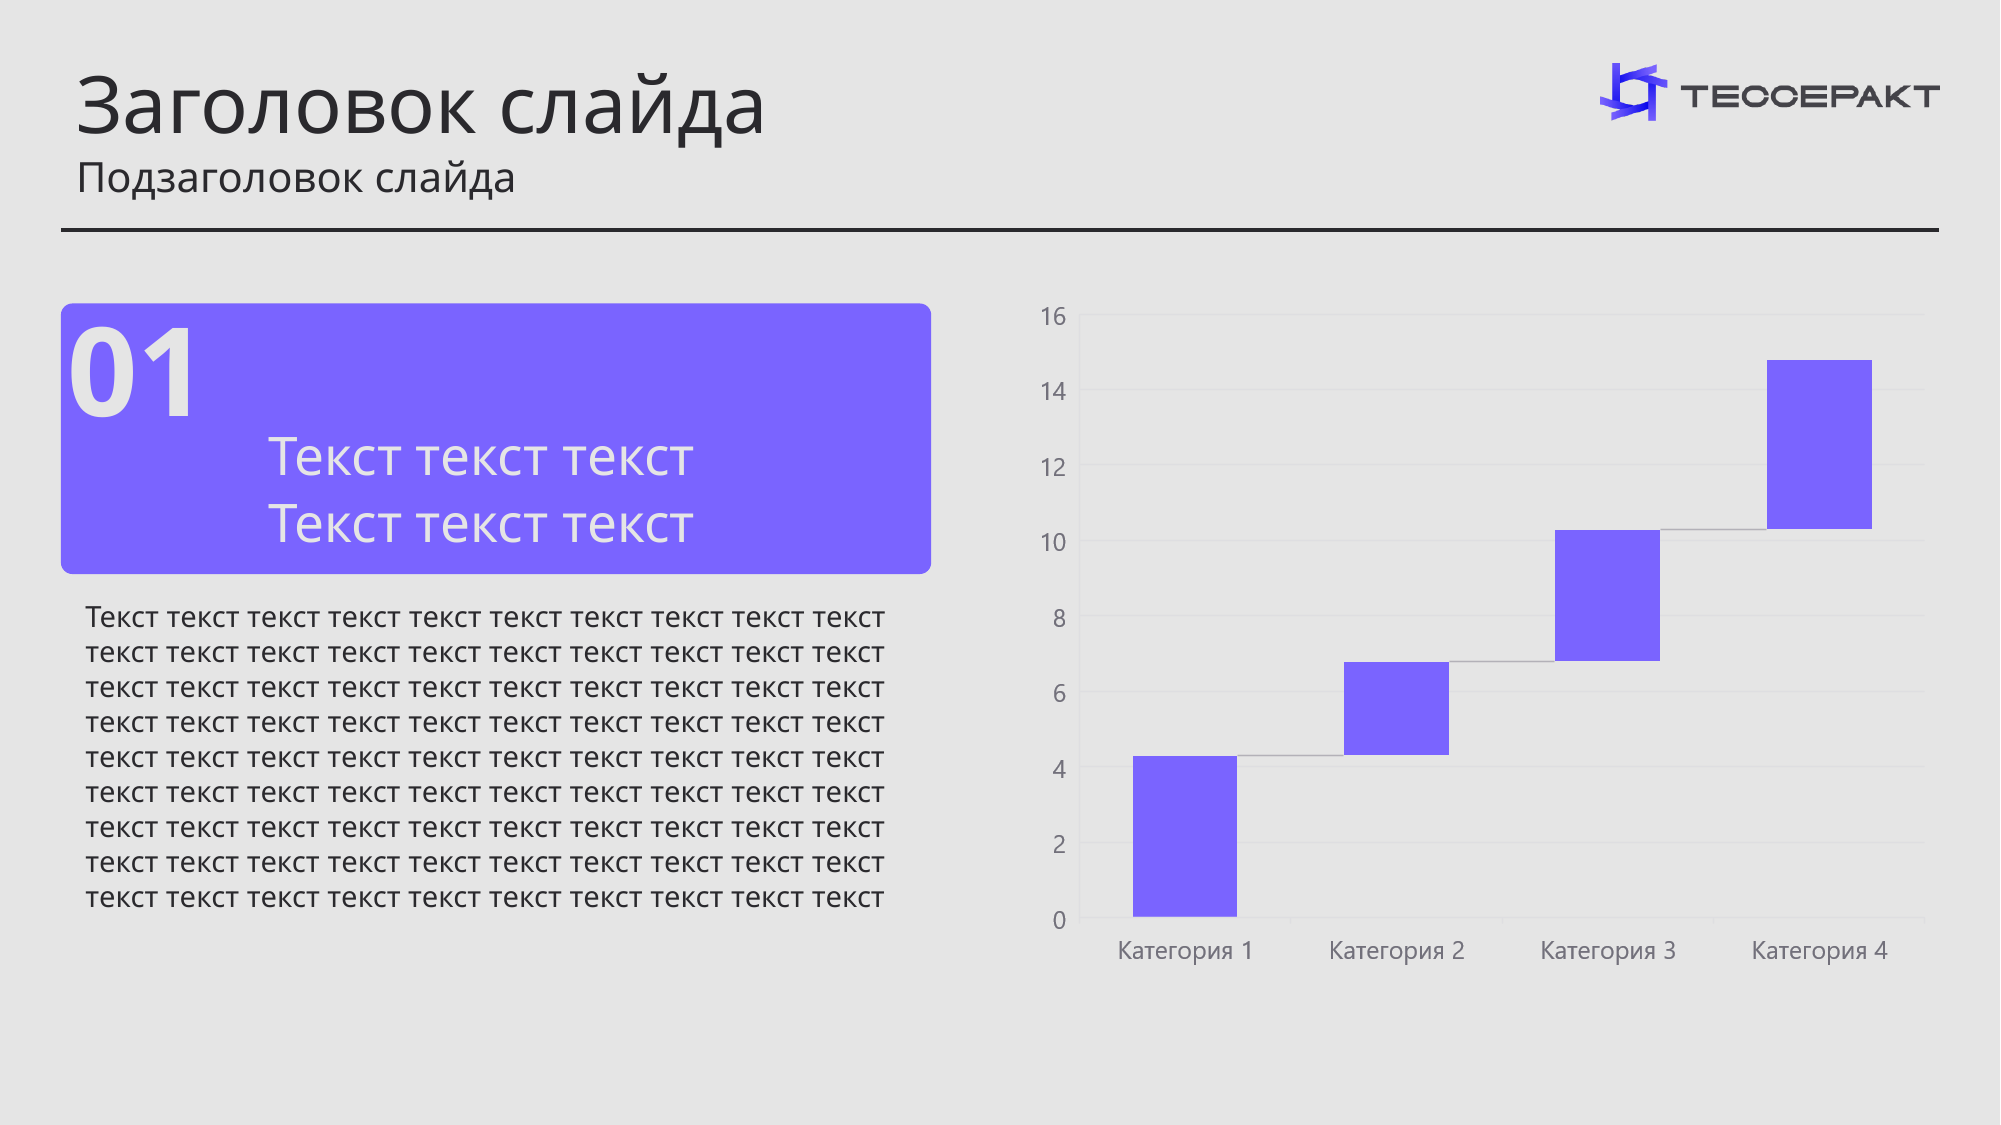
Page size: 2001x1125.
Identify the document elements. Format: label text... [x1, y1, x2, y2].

picture [1014, 286, 1940, 991]
picture [1600, 63, 1940, 121]
list Подзаголовок слайда [60, 152, 768, 237]
text_box [60, 303, 932, 575]
list Текст текст текст текст текст текст текст текст текст текст текст текст текст текст текст текст текст текст текст текст текст текст текст текст текст текст текст текст текст текст текст текст текст текст текст текст текст текст текст текст текст текст текст текст текст текст текст текст текст текст текст текст текст текст текст текст текст текст текст текст текст текст текст текст текст текст текст текст текст текст текст текст текст текст текст текст текст текст текст текст текст текст текст текст текст текст текст текст текст текст [70, 590, 945, 975]
title Заголовок слайда [60, 63, 1445, 159]
list Текст текст текст Текст текст текст [253, 414, 796, 562]
list 01 [19, 285, 294, 450]
